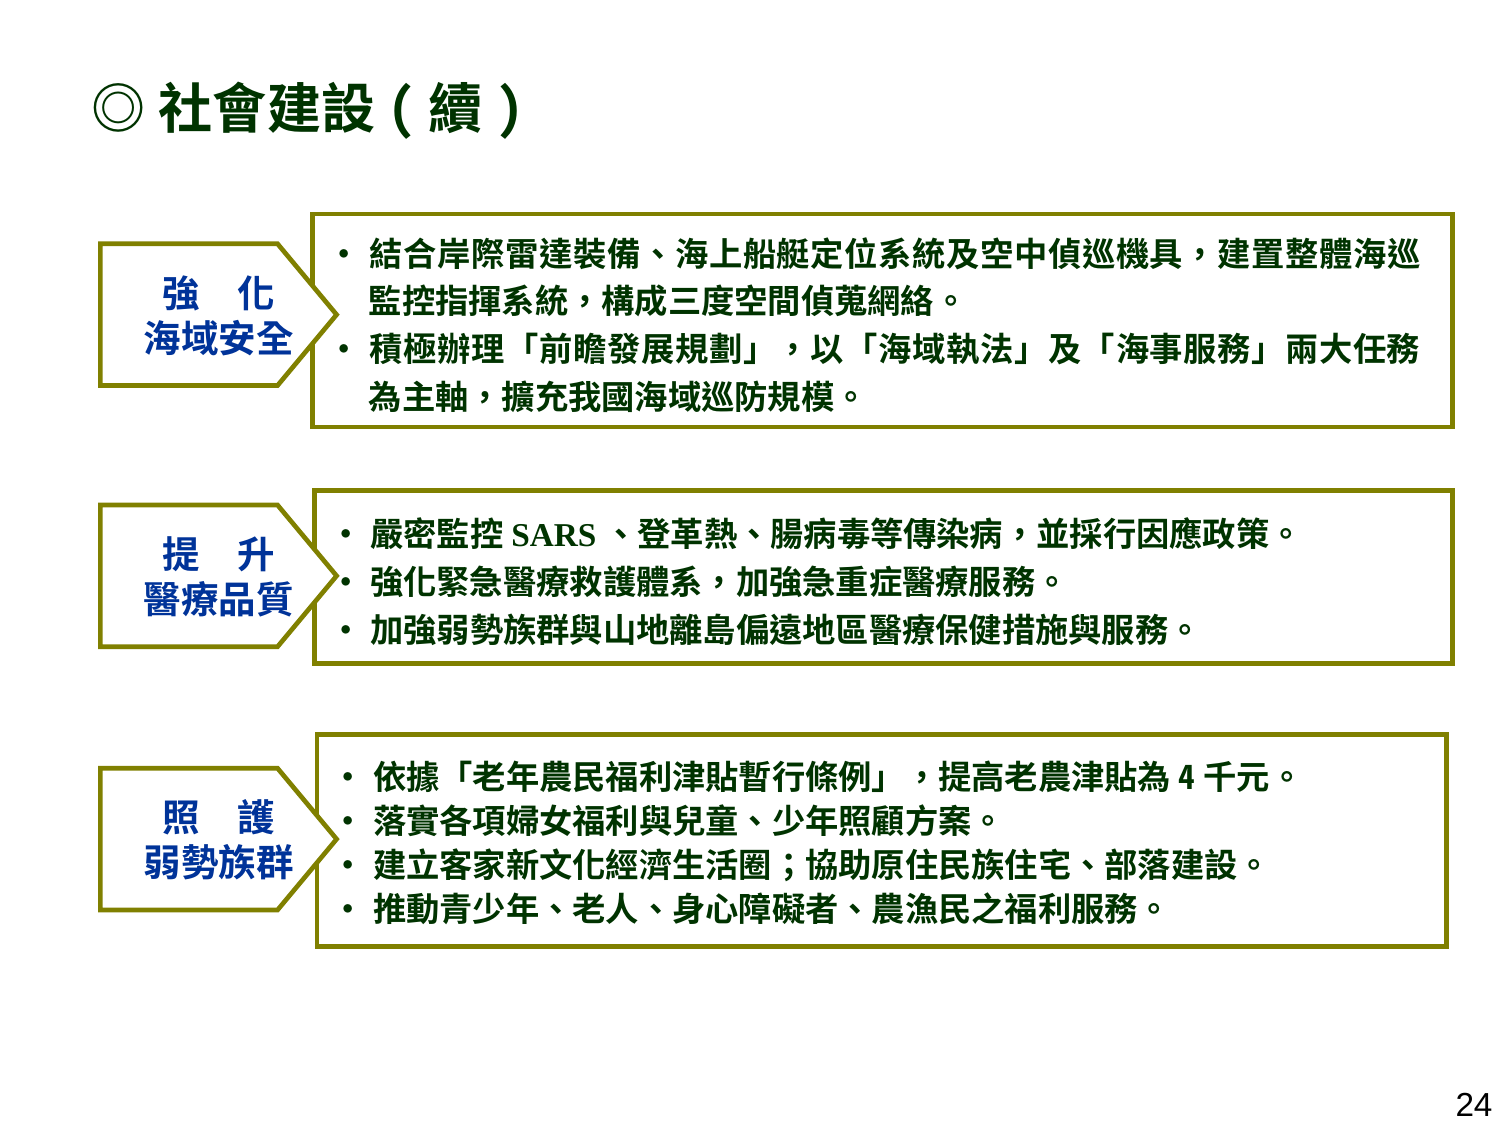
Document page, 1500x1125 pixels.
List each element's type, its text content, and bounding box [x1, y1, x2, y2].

text_box 提 升 醫療品質 [100, 505, 337, 647]
text_box ‧結合岸際雷達裝備、海上船艇定位系統及空中偵巡機具，建置整體海巡 監控指揮系統，構成三度空間偵蒐網絡。 ‧積極辦理「前瞻發展規劃」，以「海域執法」及「海事服務」兩大任務 為主軸，擴充我國海域巡防規模。 [312, 214, 1453, 427]
text_box 照 護 弱勢族群 [100, 768, 337, 910]
text_box ◎社會建設(續) [76, 66, 987, 147]
text_box 強 化 海域安全 [100, 243, 337, 386]
text_box ‧依據「老年農民福利津貼暫行條例」，提高老農津貼為4千元。 ‧落實各項婦女福利與兒童、少年照顧方案。 ‧建立客家新文化經濟生活圈；協助原住民族住宅、部落建設。 ‧推動青少年、老人、身心障礙者、農漁民之福利服務。 [317, 734, 1447, 947]
text_box ‧嚴密監控SARS、登革熱、腸病毒等傳染病，並採行因應政策。 ‧強化緊急醫療救護體系，加強急重症醫療服務。 ‧加強弱勢族群與山地離島偏遠地區醫療保健措施與服務。 [314, 490, 1453, 664]
